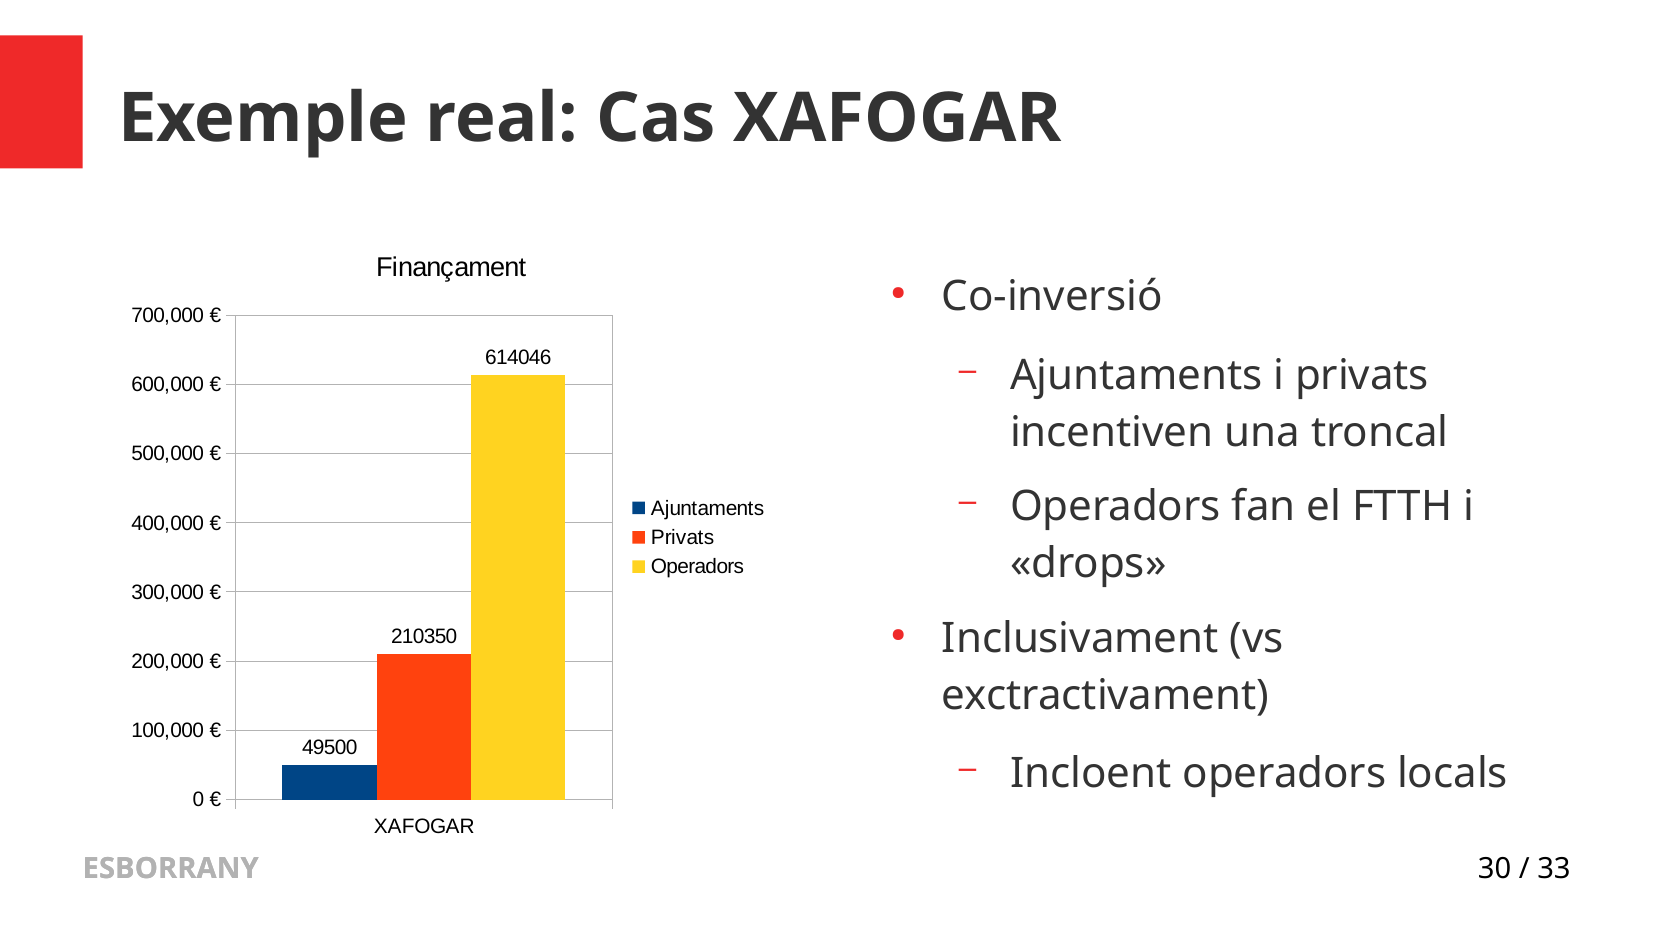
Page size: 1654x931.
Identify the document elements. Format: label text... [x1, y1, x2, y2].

list Co-inversió Ajuntaments i privats incentiven una troncal Operadors fan el FTTH i «drops» Inclusivament (vs exctractivament) Incloent operadors locals [873, 265, 1595, 806]
chart [118, 224, 785, 851]
title Exemple real: Cas XAFOGAR [118, 37, 1571, 193]
